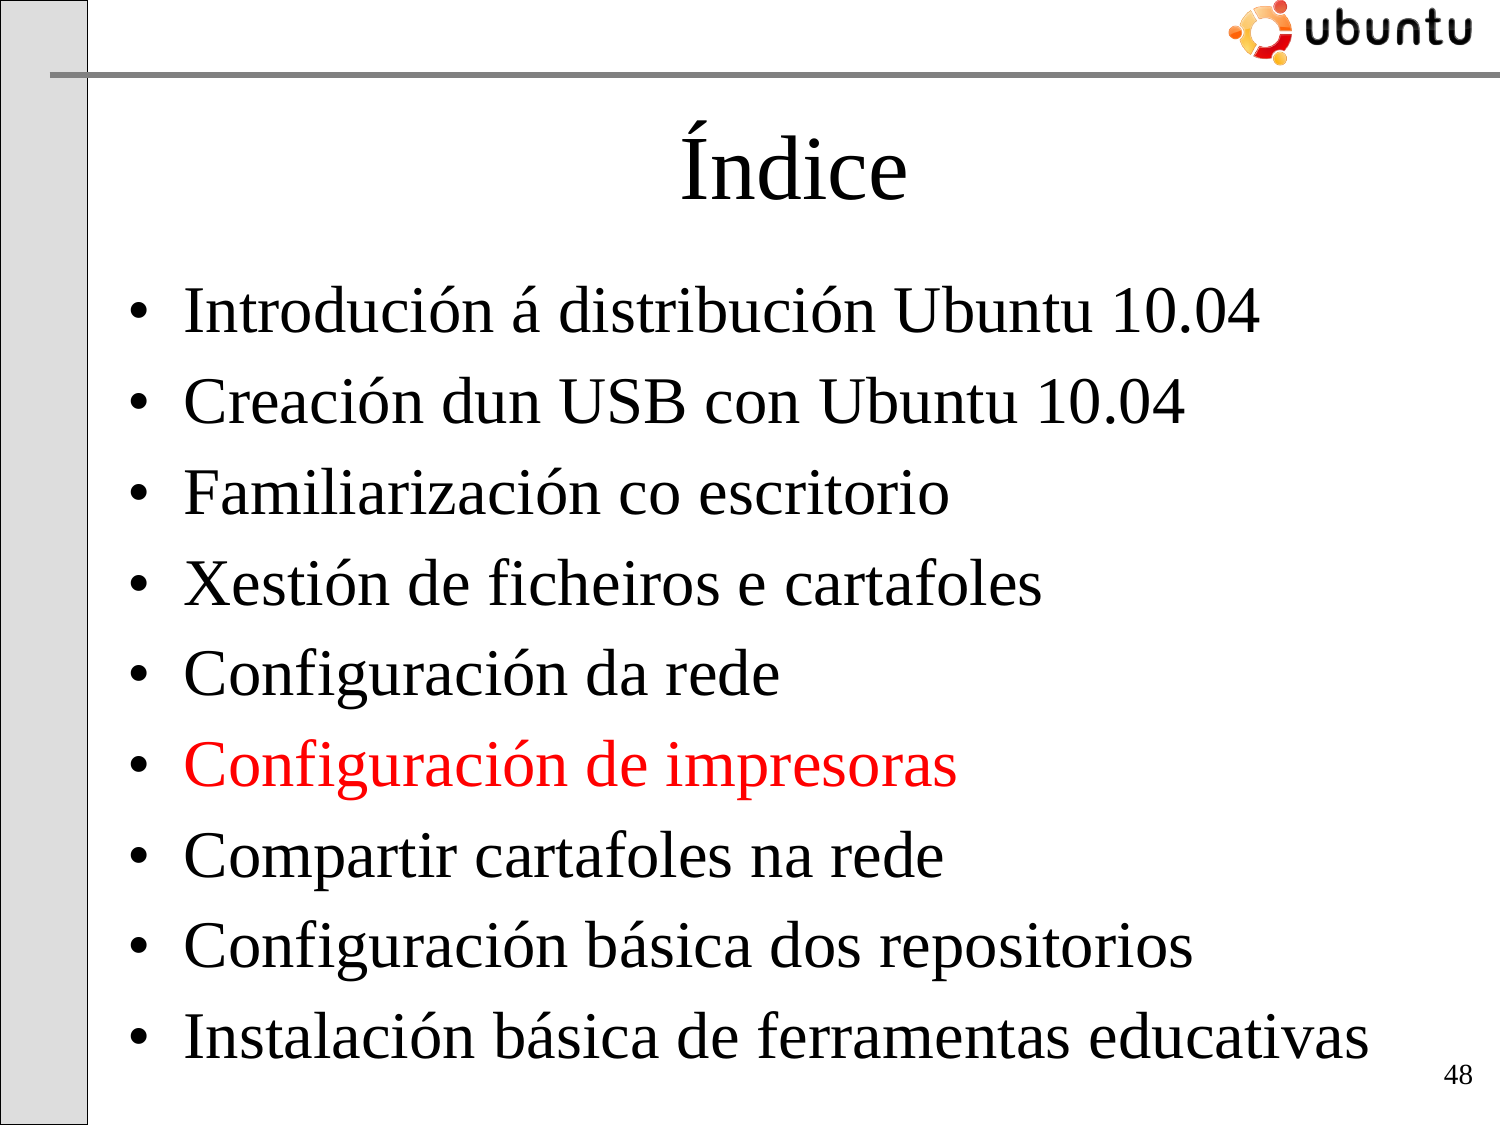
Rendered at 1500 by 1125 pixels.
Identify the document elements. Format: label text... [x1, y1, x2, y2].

list Introdución á distribución Ubuntu 10.04 Creación dun USB con Ubuntu 10.04 Familiarización co escritorio Xestión de ficheiros e cartafoles Configuración da rede Configuración de impresoras Compartir cartafoles na rede Configuración básica dos repositorios Instalación básica de ferramentas educativas [112, 265, 1477, 1081]
title Índice [112, 99, 1477, 237]
picture [1221, 0, 1483, 71]
